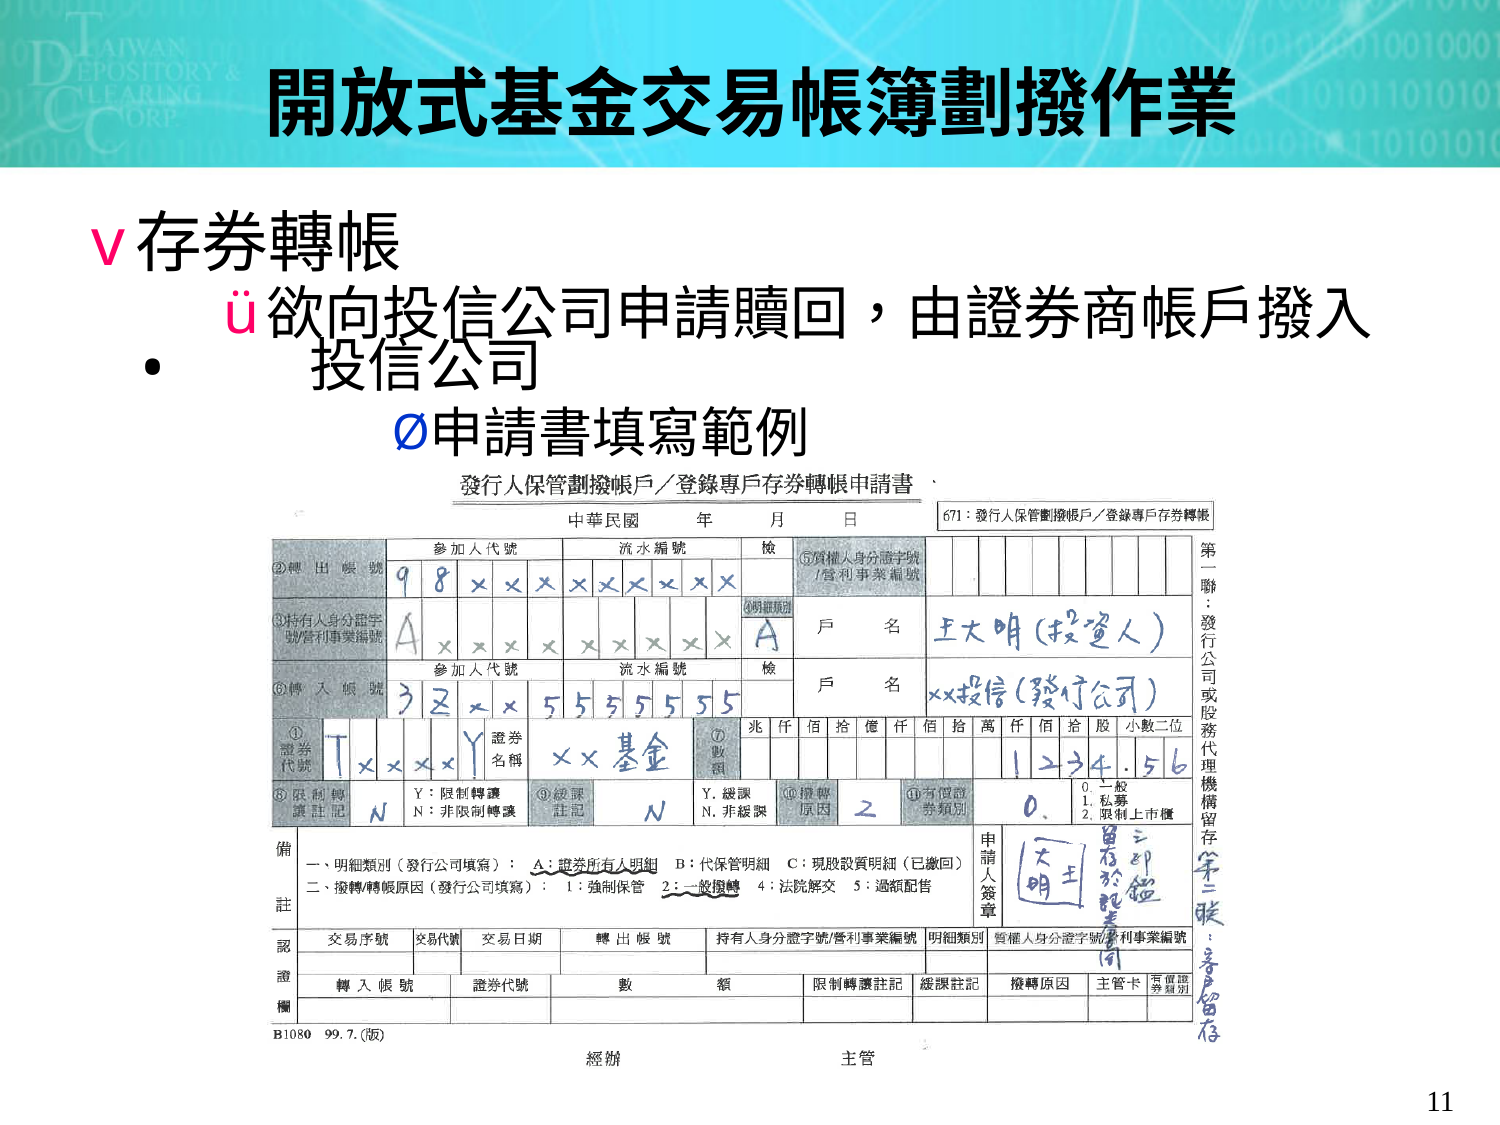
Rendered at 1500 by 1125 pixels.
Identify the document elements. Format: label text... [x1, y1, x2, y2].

title 開放式基金交易帳簿劃撥作業 [76, 42, 1427, 159]
picture [265, 467, 1235, 1096]
text_box [1411, 1074, 1500, 1125]
list 存券轉帳 欲向投信公司申請贖回，由證券商帳戶撥入投信公司 申請書填寫範例 [76, 220, 1427, 1022]
